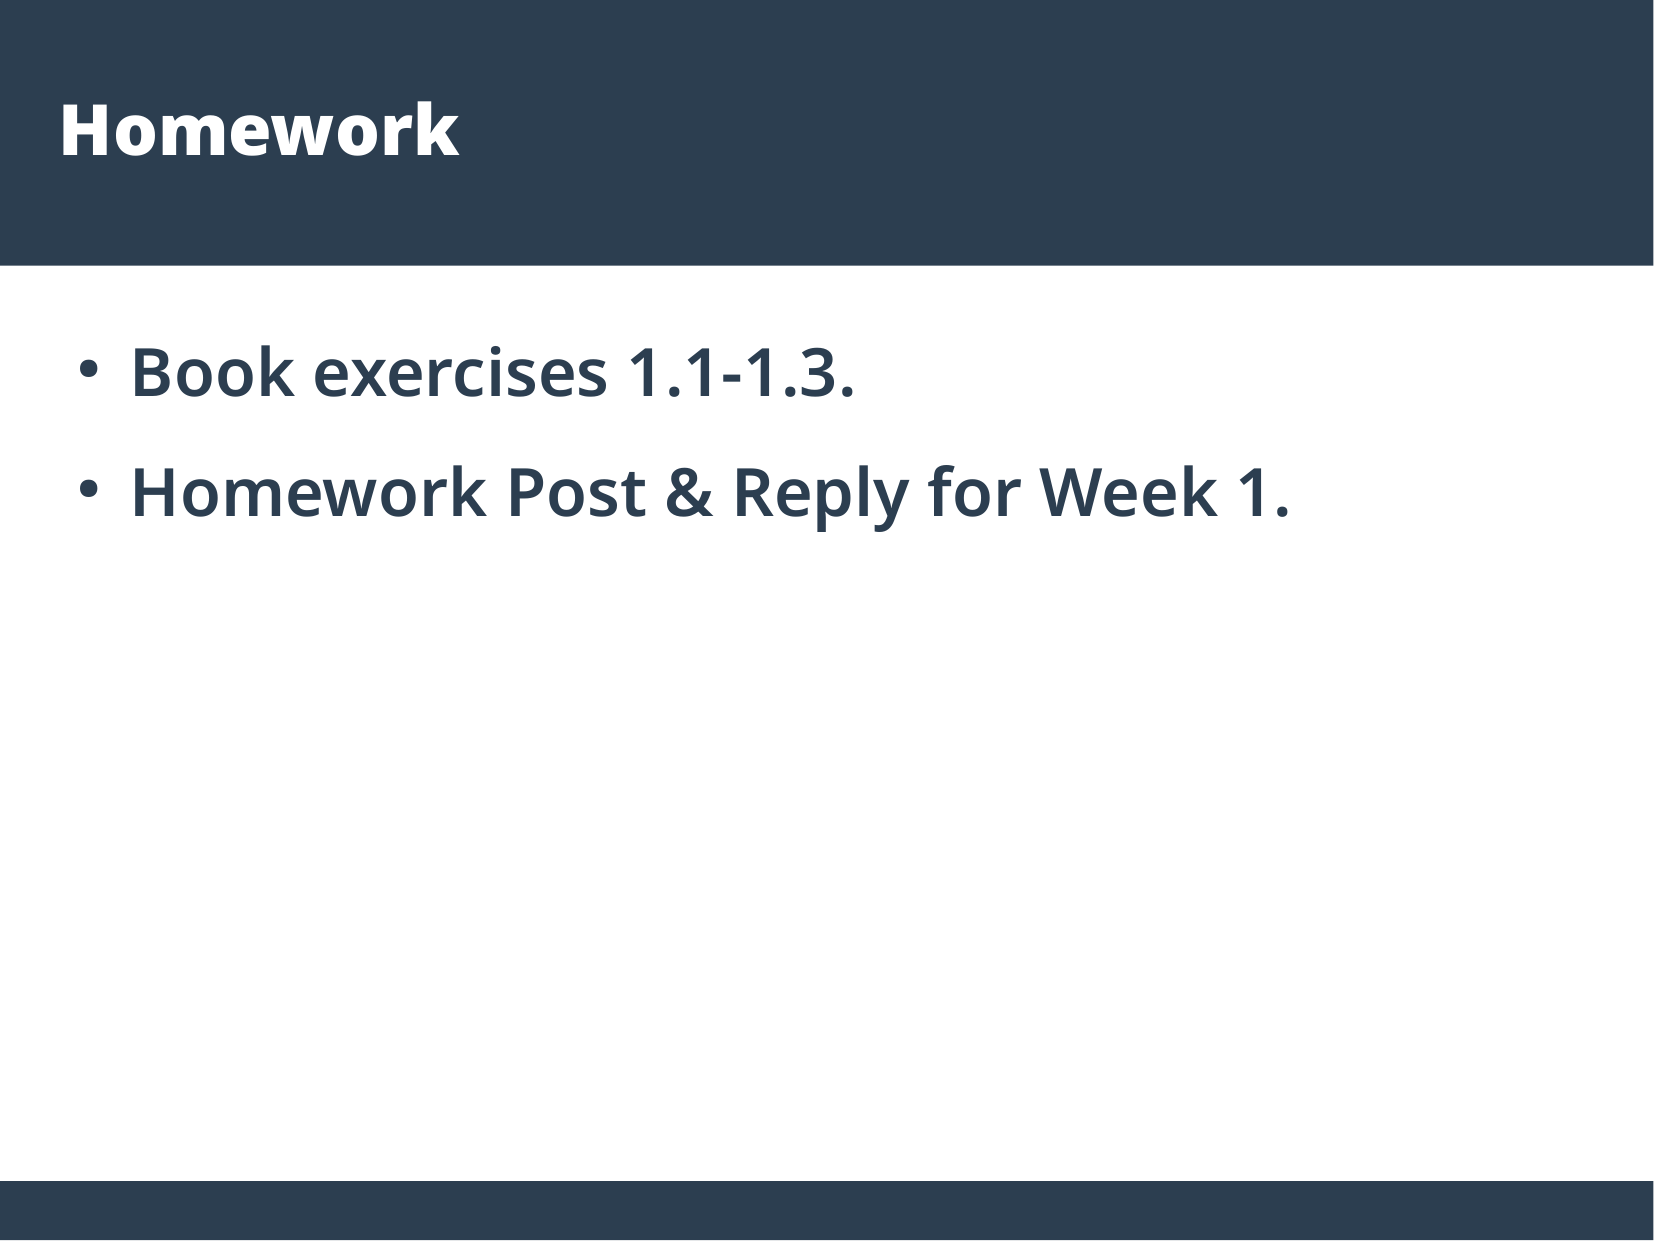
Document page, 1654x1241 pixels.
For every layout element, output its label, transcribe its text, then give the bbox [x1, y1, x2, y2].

title Homework [59, 49, 1595, 207]
list Book exercises 1.1-1.3. Homework Post & Reply for Week 1. [59, 324, 1595, 661]
